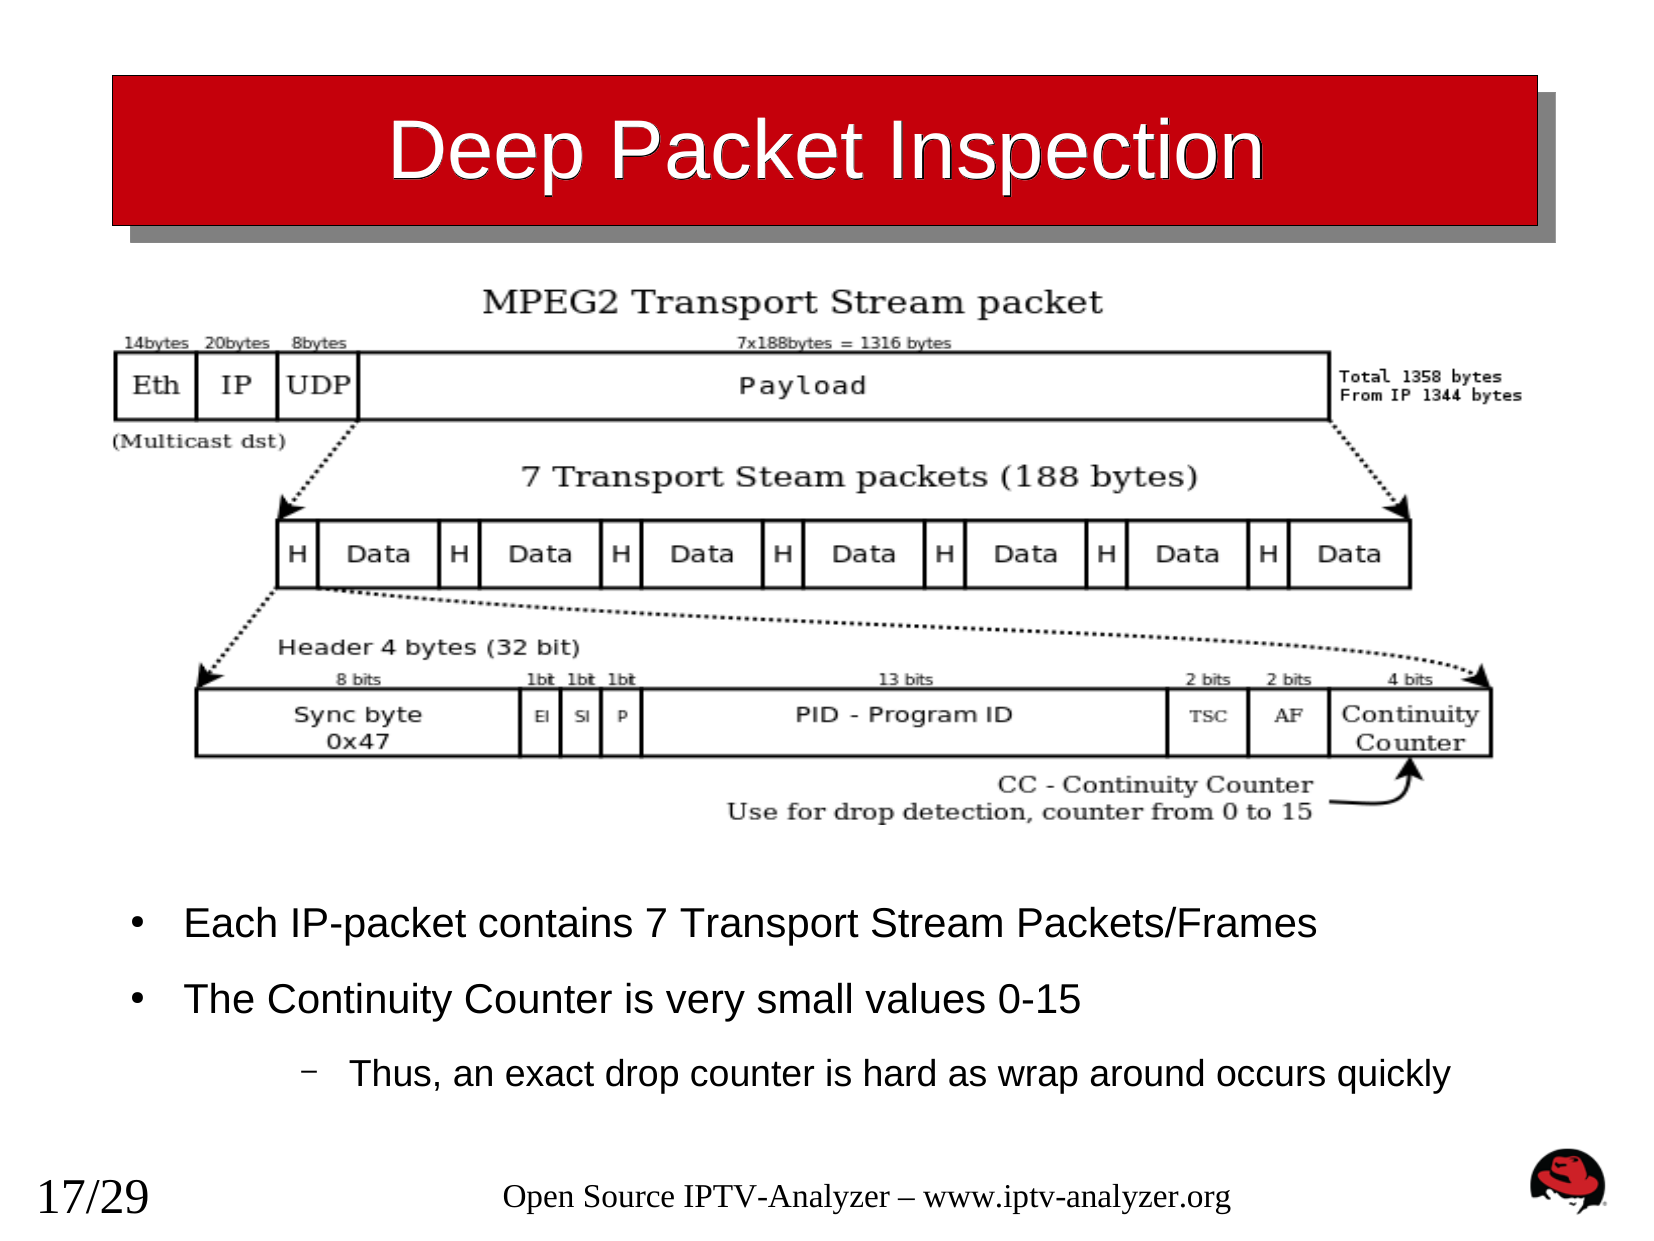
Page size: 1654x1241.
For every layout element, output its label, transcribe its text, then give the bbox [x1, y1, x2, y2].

picture [1529, 1146, 1613, 1224]
picture [112, 285, 1538, 826]
title Deep Packet Inspection [116, 75, 1538, 226]
list Each IP-packet contains 7 Transport Stream Packets/Frames The Continuity Counter is very small values 0-15 Thus, an exact drop counter is hard as wrap around occurs quickly [112, 900, 1538, 1126]
